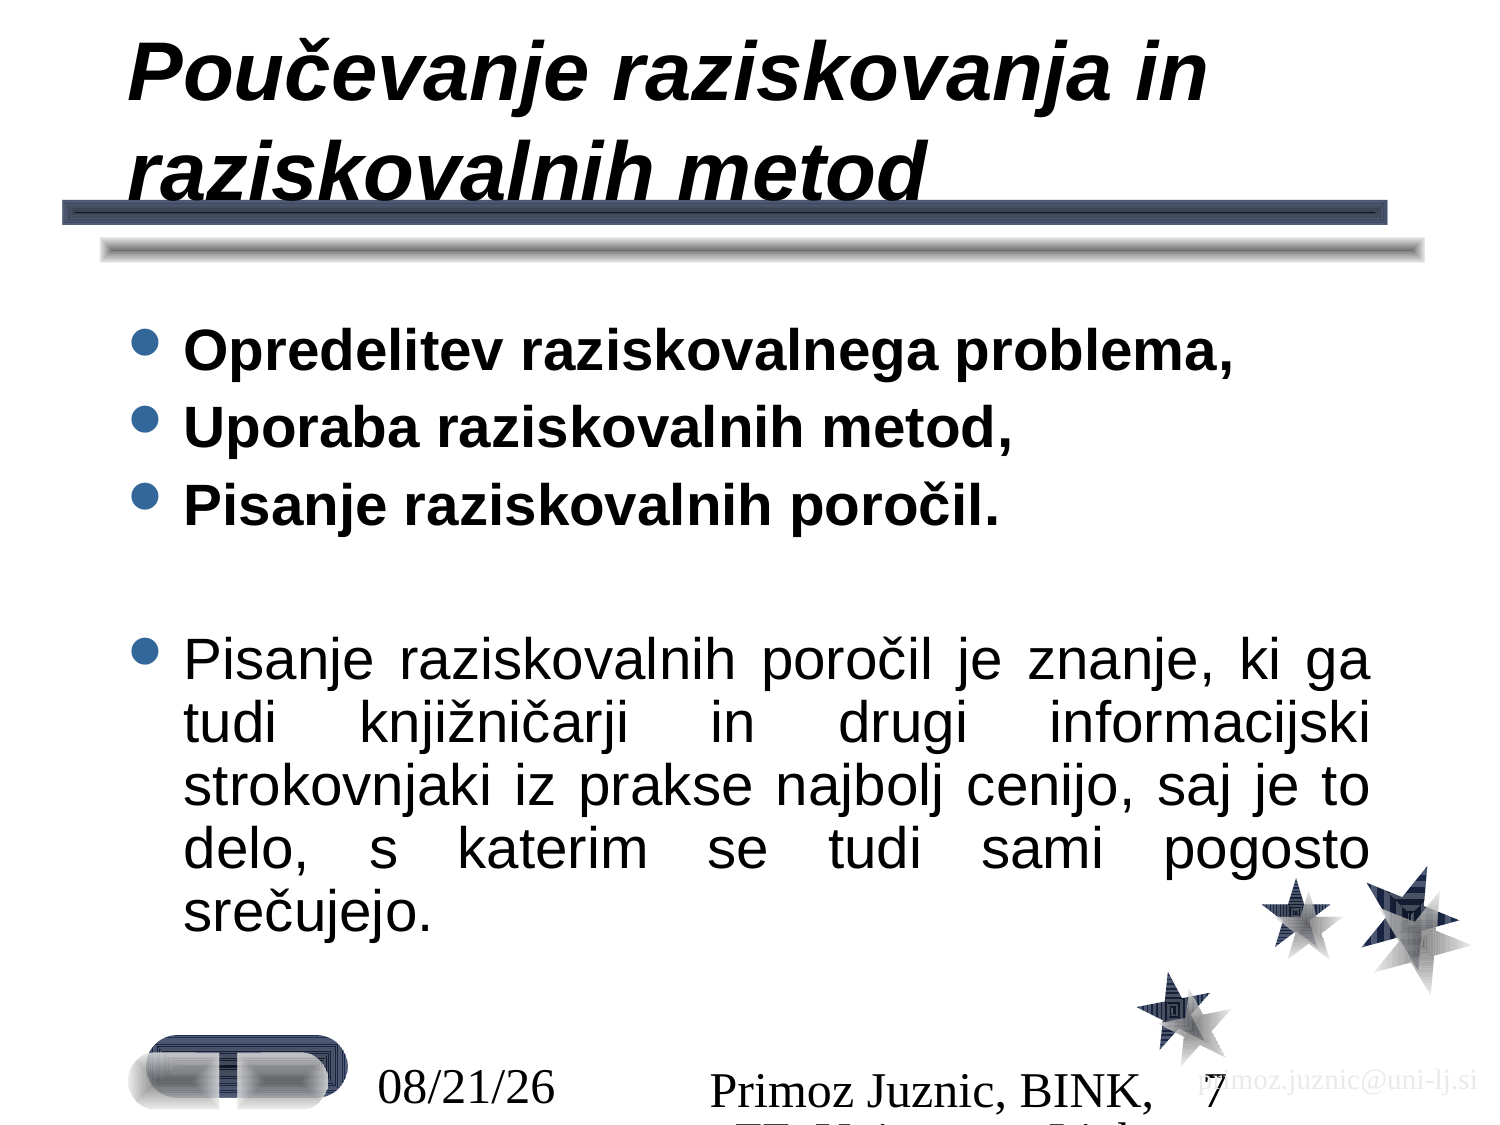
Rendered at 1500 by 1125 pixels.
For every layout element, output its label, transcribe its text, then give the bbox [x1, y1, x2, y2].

list Opredelitev raziskovalnega problema, Uporaba raziskovalnih metod, Pisanje raziskovalnih poročil. Pisanje raziskovalnih poročil je znanje, ki ga tudi knjižničarji in drugi informacijski strokovnjaki iz prakse najbolj cenijo, saj je to delo, s katerim se tudi sami pogosto srečujejo. [112, 312, 1388, 988]
title Poučevanje raziskovanja in raziskovalnih metod [112, 9, 1388, 225]
